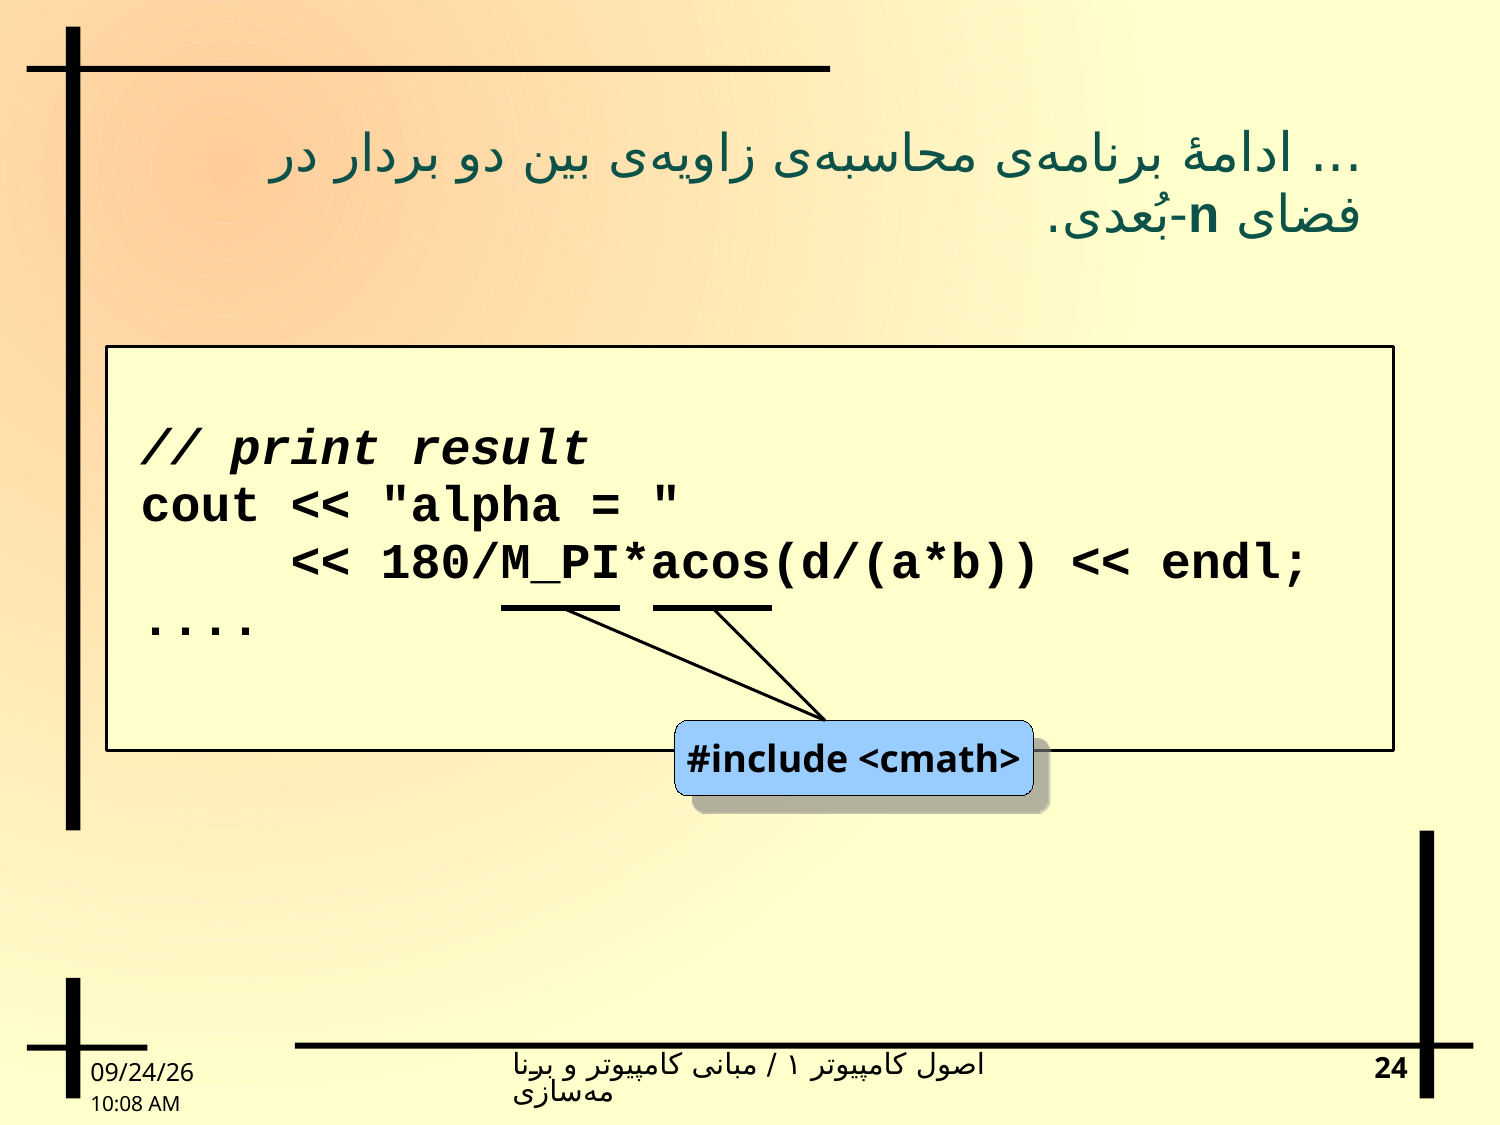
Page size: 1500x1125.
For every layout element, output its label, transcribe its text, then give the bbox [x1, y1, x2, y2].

list ... ادامهٔ برنامه‌‌ی محاسبه‌ی زاویه‌ی بین دو بردار در فضای n-بُعدی. [179, 121, 1416, 220]
text_box #include <cmath> [674, 720, 1034, 796]
list // print result cout << "alpha = " << 180/M_PI*acos(d/(a*b)) << endl; .... [106, 346, 1394, 751]
